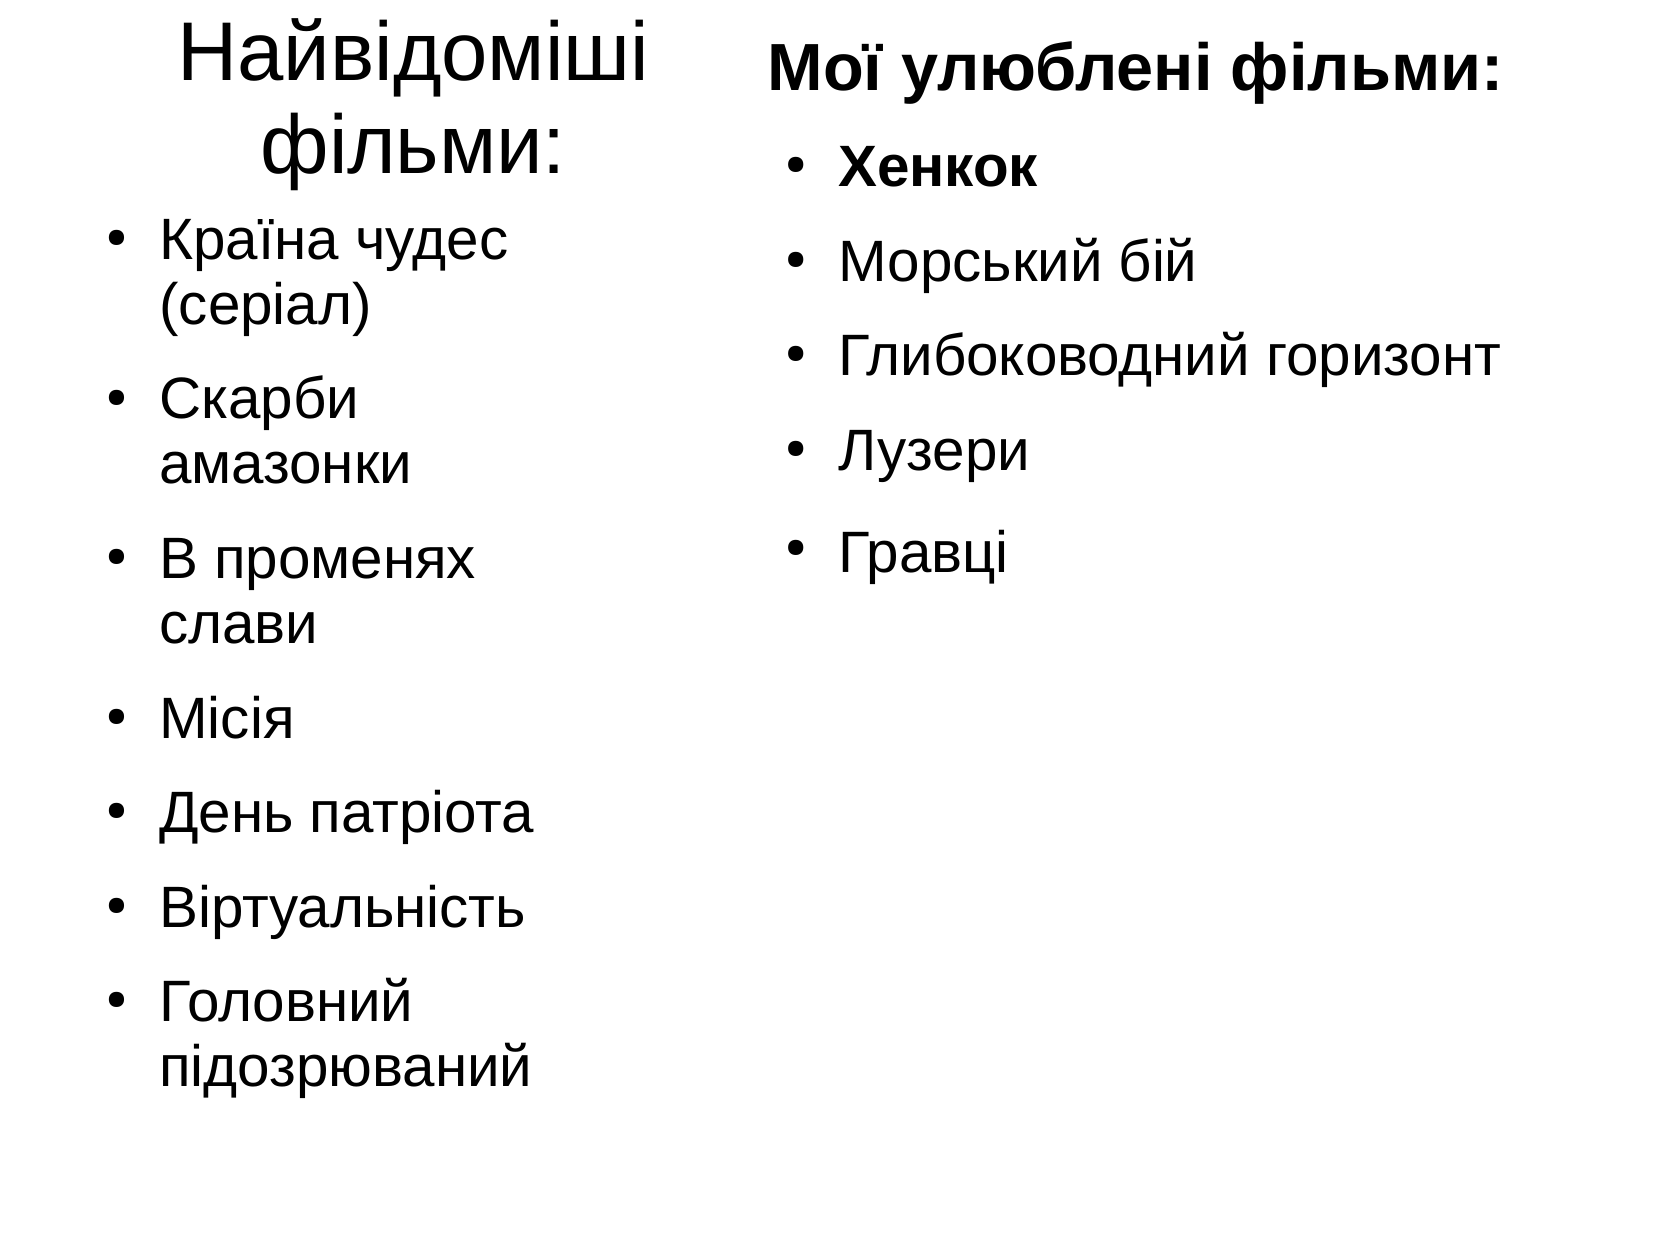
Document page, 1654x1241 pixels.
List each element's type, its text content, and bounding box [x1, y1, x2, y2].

list Мої улюблені фільми: Хенкок Морський бій Глибоководний горизонт Лузери Гравці [767, 29, 1571, 1109]
list Країна чудес (серіал) Скарби амазонки В променях слави Місія День патріота Віртуальність Головний підозрюваний [88, 206, 591, 1097]
title Найвідоміші фільми: [118, 5, 709, 192]
